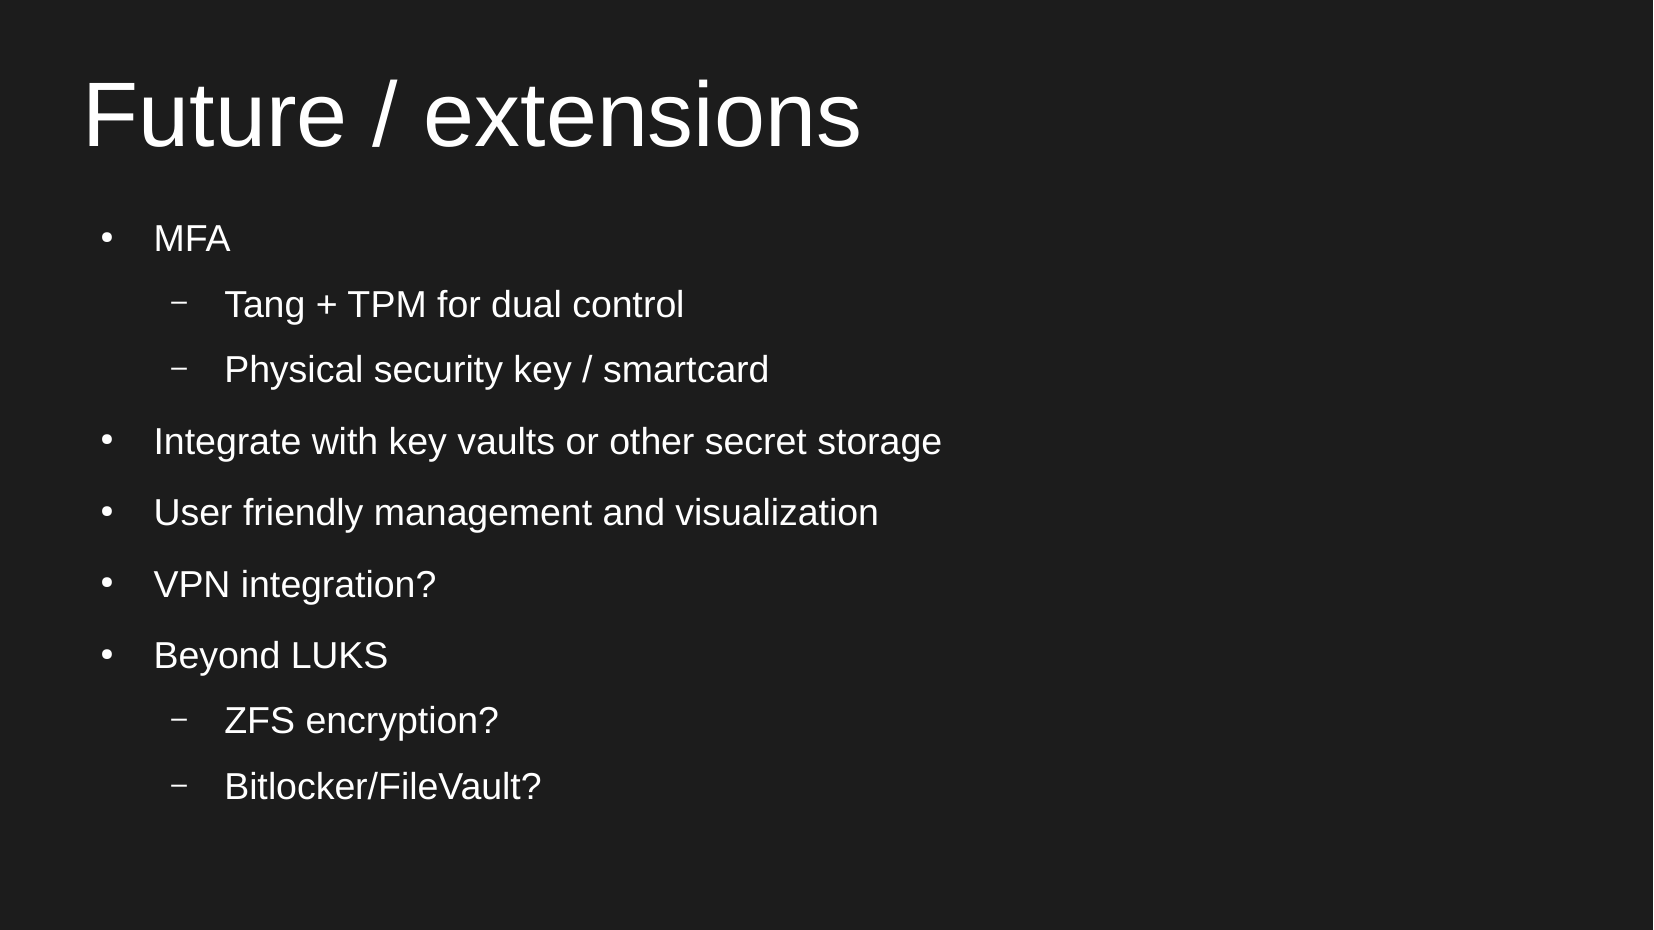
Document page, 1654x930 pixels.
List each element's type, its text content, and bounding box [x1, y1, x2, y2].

title Future / extensions [82, 37, 1571, 193]
list MFA Tang + TPM for dual control Physical security key / smartcard Integrate with key vaults or other secret storage User friendly management and visualization VPN integration? Beyond LUKS ZFS encryption? Bitlocker/FileVault? [82, 217, 1313, 863]
